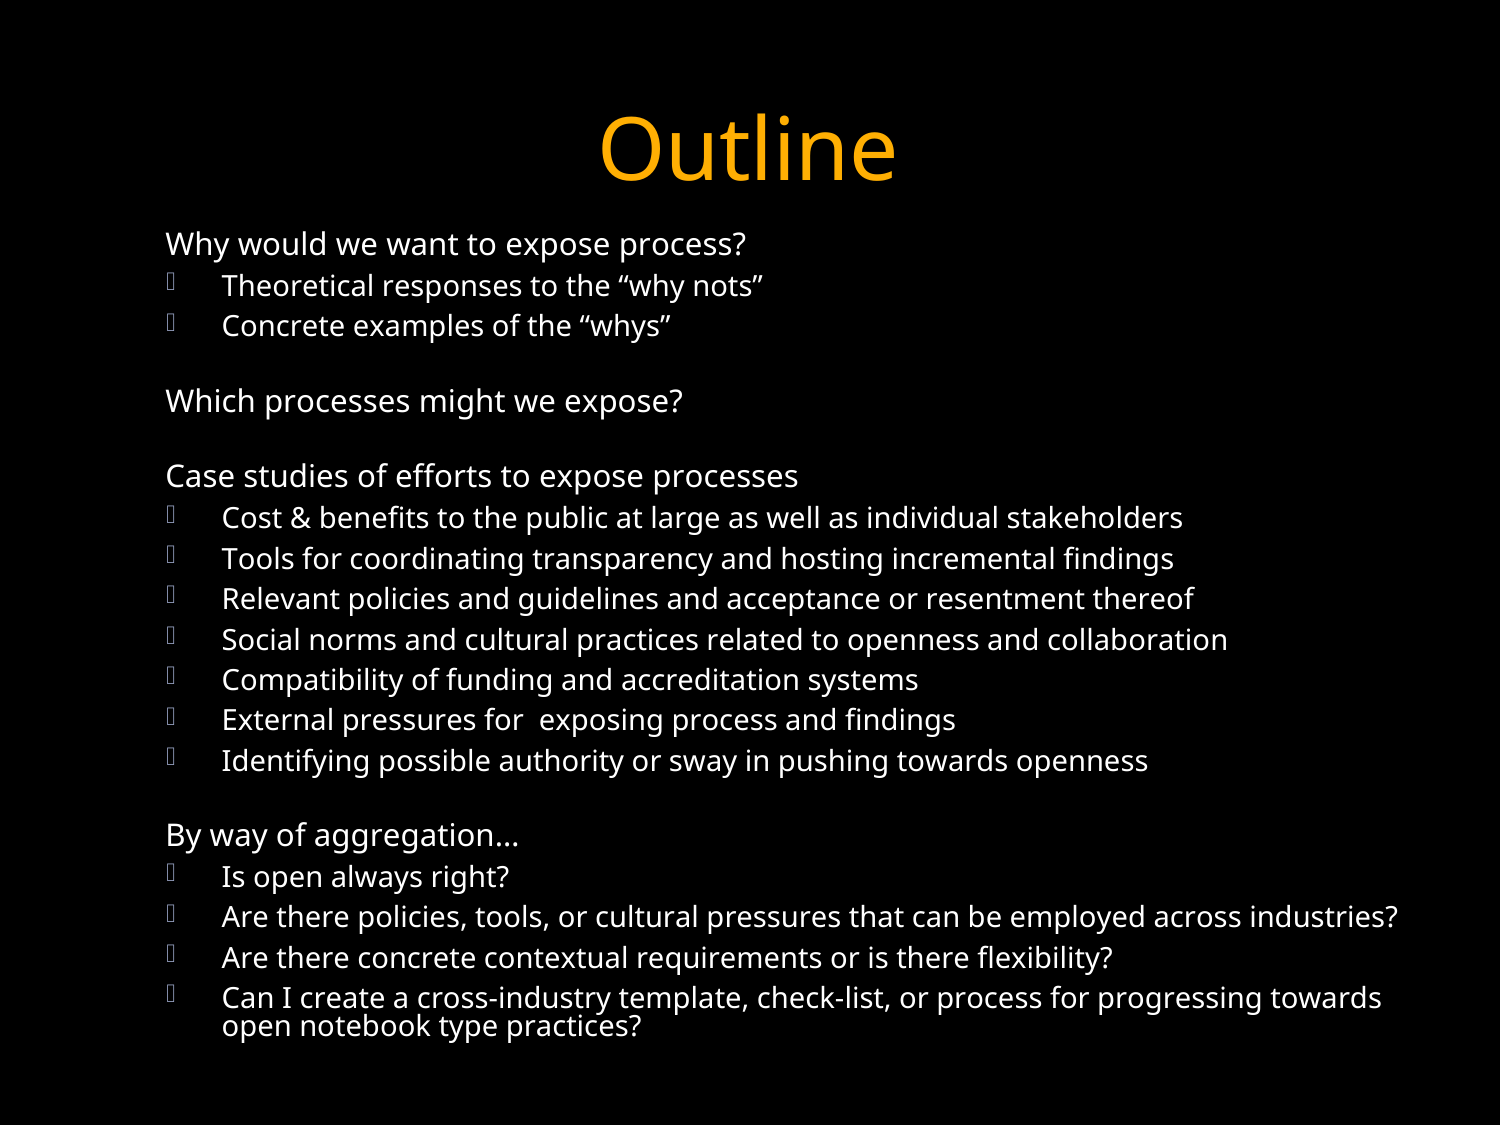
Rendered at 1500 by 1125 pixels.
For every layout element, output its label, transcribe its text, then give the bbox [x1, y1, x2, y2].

list Why would we want to expose process? Theoretical responses to the “why nots” Concrete examples of the “whys” Which processes might we expose? Case studies of efforts to expose processes Cost & benefits to the public at large as well as individual stakeholders Tools for coordinating transparency and hosting incremental findings Relevant policies and guidelines and acceptance or resentment thereof Social norms and cultural practices related to openness and collaboration Compatibility of funding and accreditation systems External pressures for exposing process and findings Identifying possible authority or sway in pushing towards openness By way of aggregation… Is open always right? Are there policies, tools, or cultural pressures that can be employed across industries? Are there concrete contextual requirements or is there flexibility? Can I create a cross-industry template, check-list, or process for progressing towards open notebook type practices? [94, 224, 1419, 1125]
title Outline [98, 85, 1398, 216]
